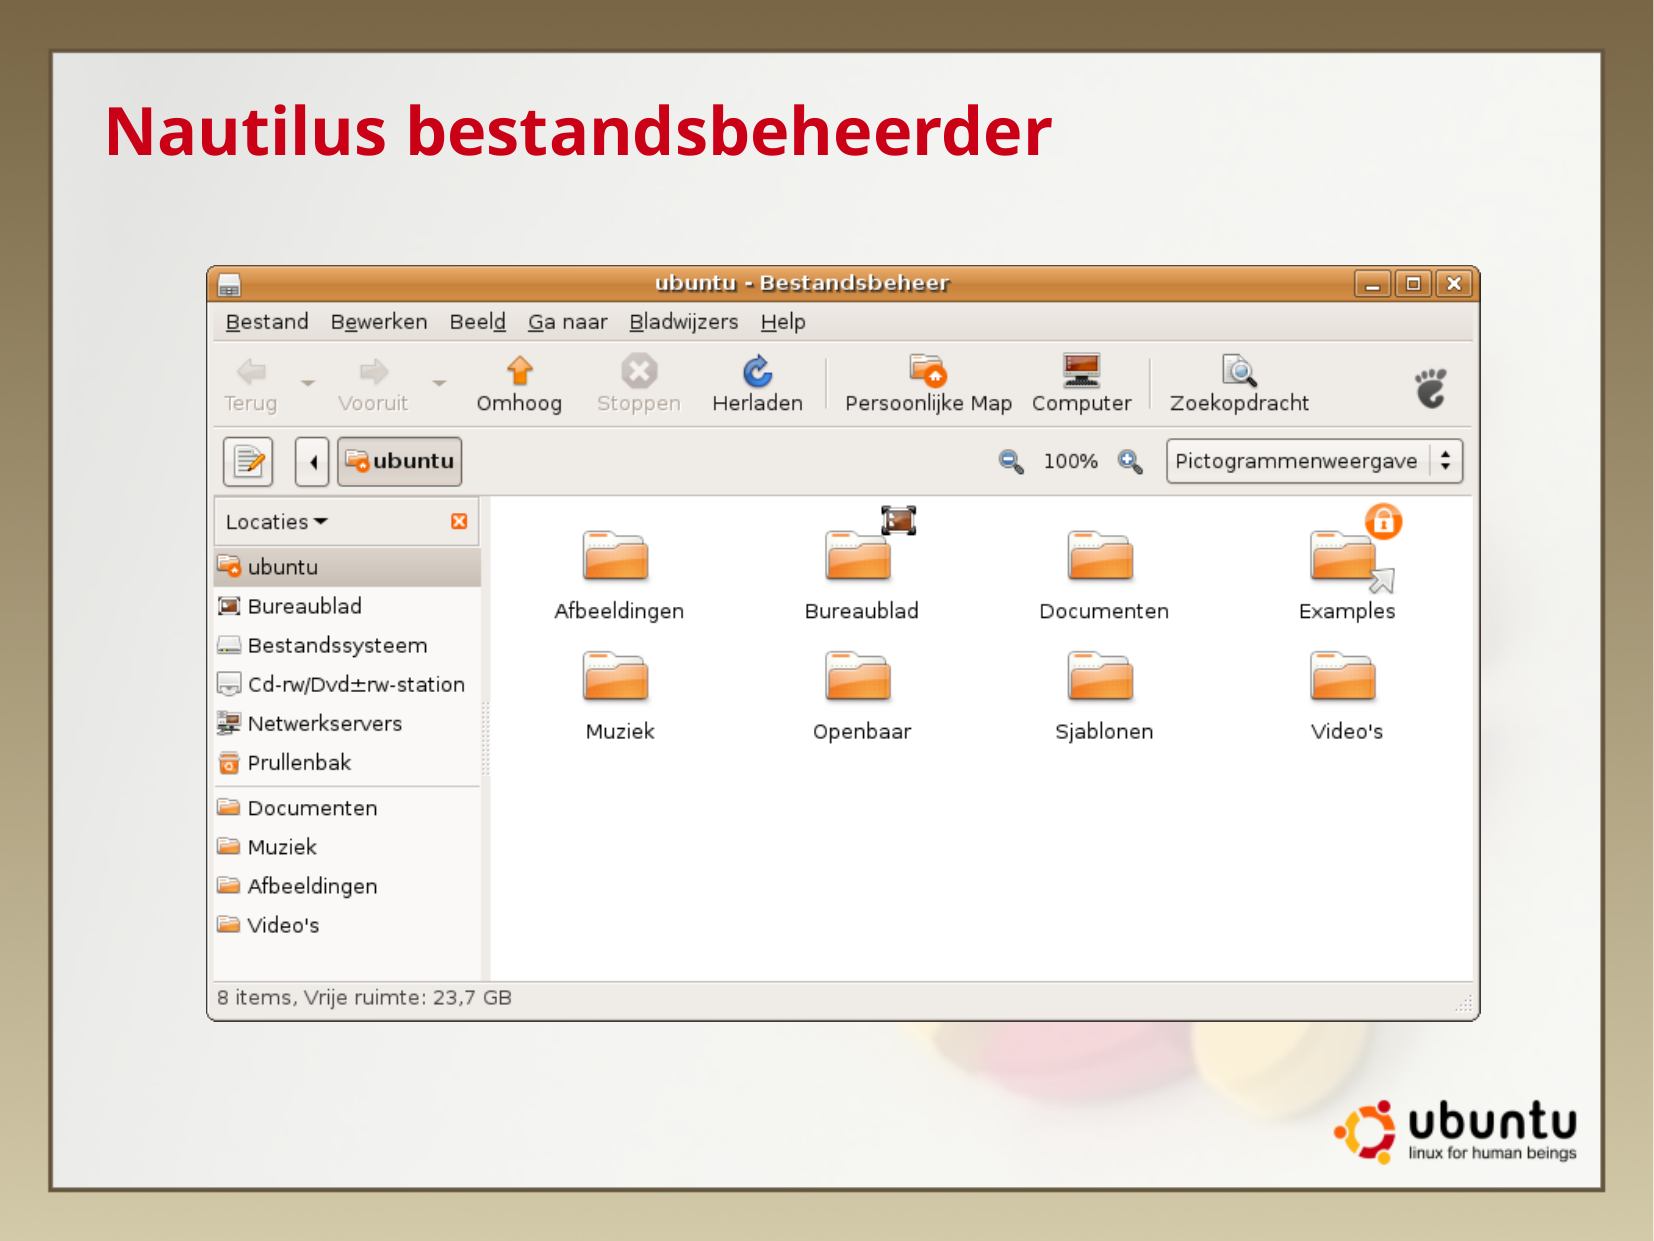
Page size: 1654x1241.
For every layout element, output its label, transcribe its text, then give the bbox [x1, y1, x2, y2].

text_box [118, 236, 1565, 307]
text_box Nautilus bestandsbeheerder [88, 76, 1565, 182]
picture [0, 0, 1654, 1241]
